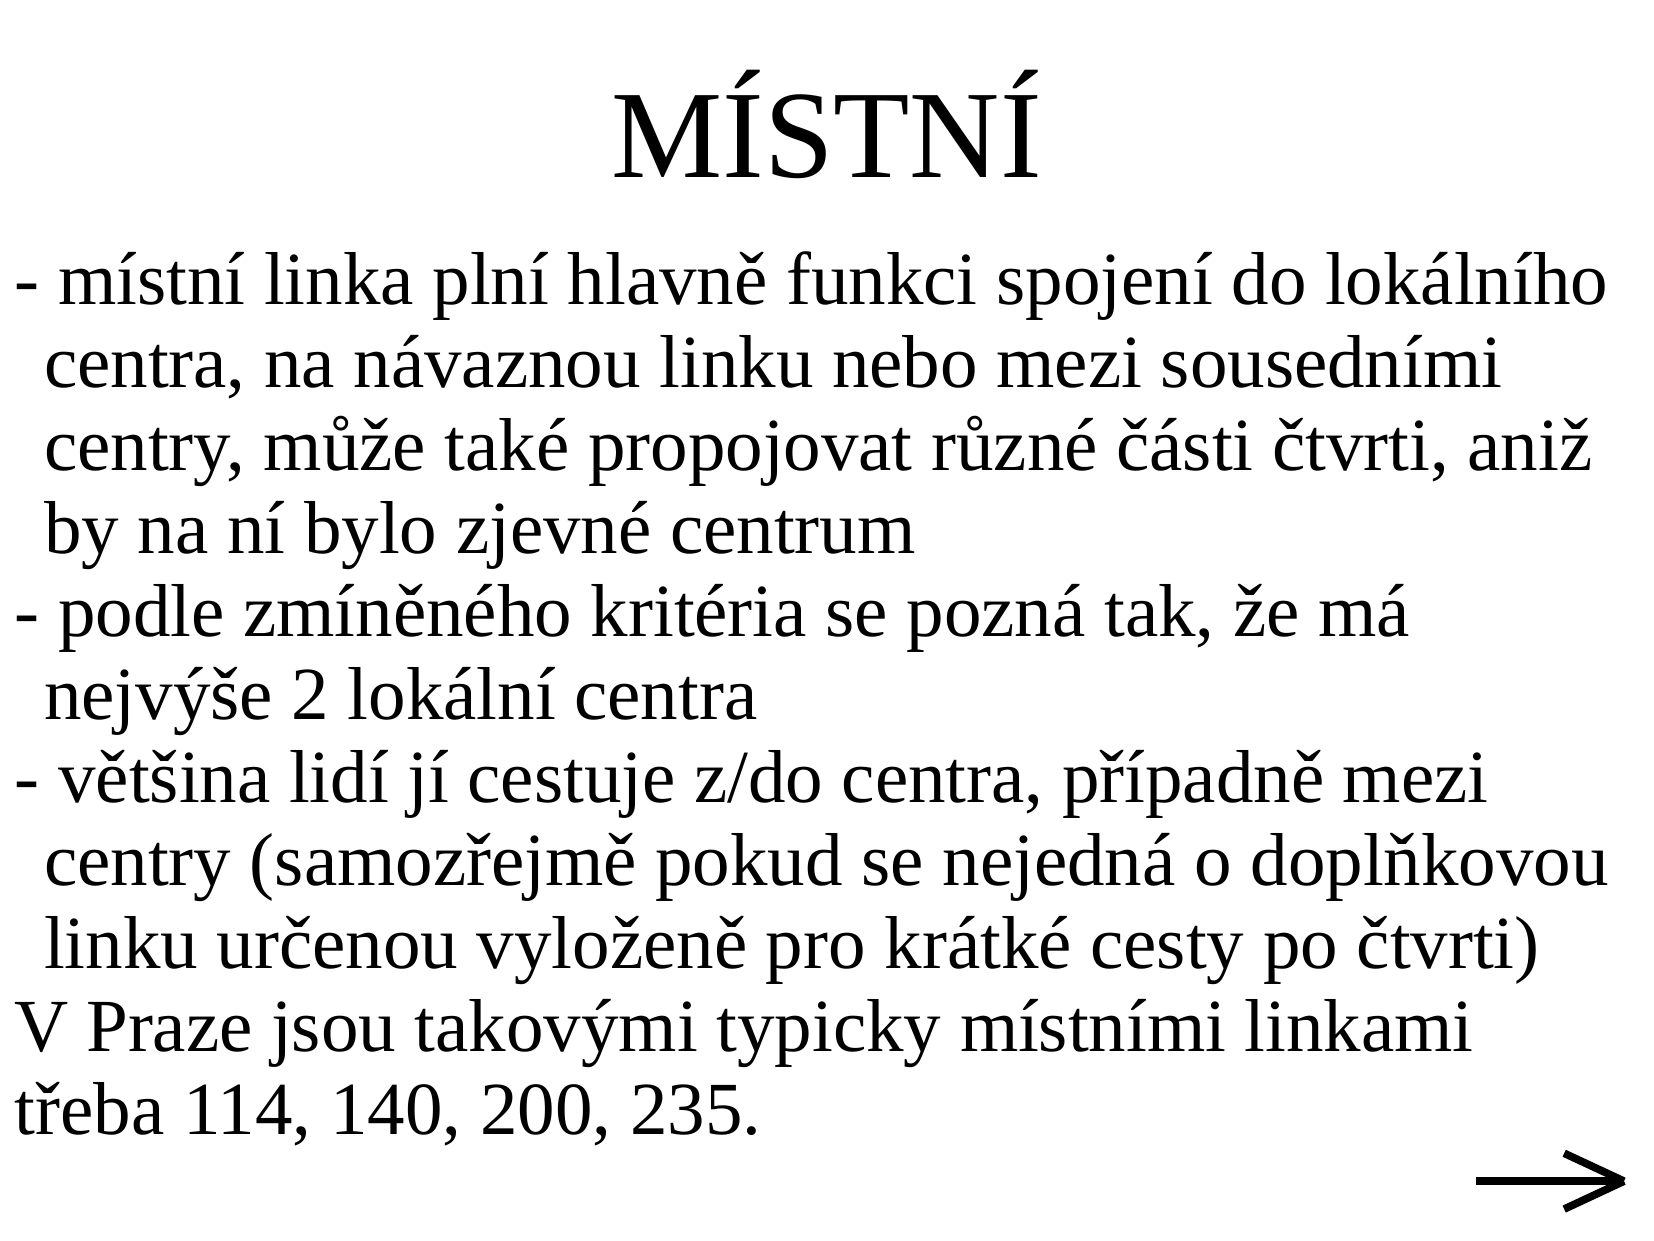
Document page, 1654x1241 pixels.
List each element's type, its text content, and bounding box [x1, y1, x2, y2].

text_box MÍSTNÍ [596, 59, 1057, 213]
text_box - místní linka plní hlavně funkci spojení do lokálního centra, na návaznou linku nebo mezi sousedními centry, může také propojovat různé části čtvrti, aniž by na ní bylo zjevné centrum - podle zmíněného kritéria se pozná tak, že má nejvýše 2 lokální centra - většina lidí jí cestuje z/do centra, případně mezi centry (samozřejmě pokud se nejedná o doplňkovou linku určenou vyloženě pro krátké cesty po čtvrti) V Praze jsou takovými typicky místními linkami třeba 114, 140, 200, 235. [0, 230, 1654, 1158]
